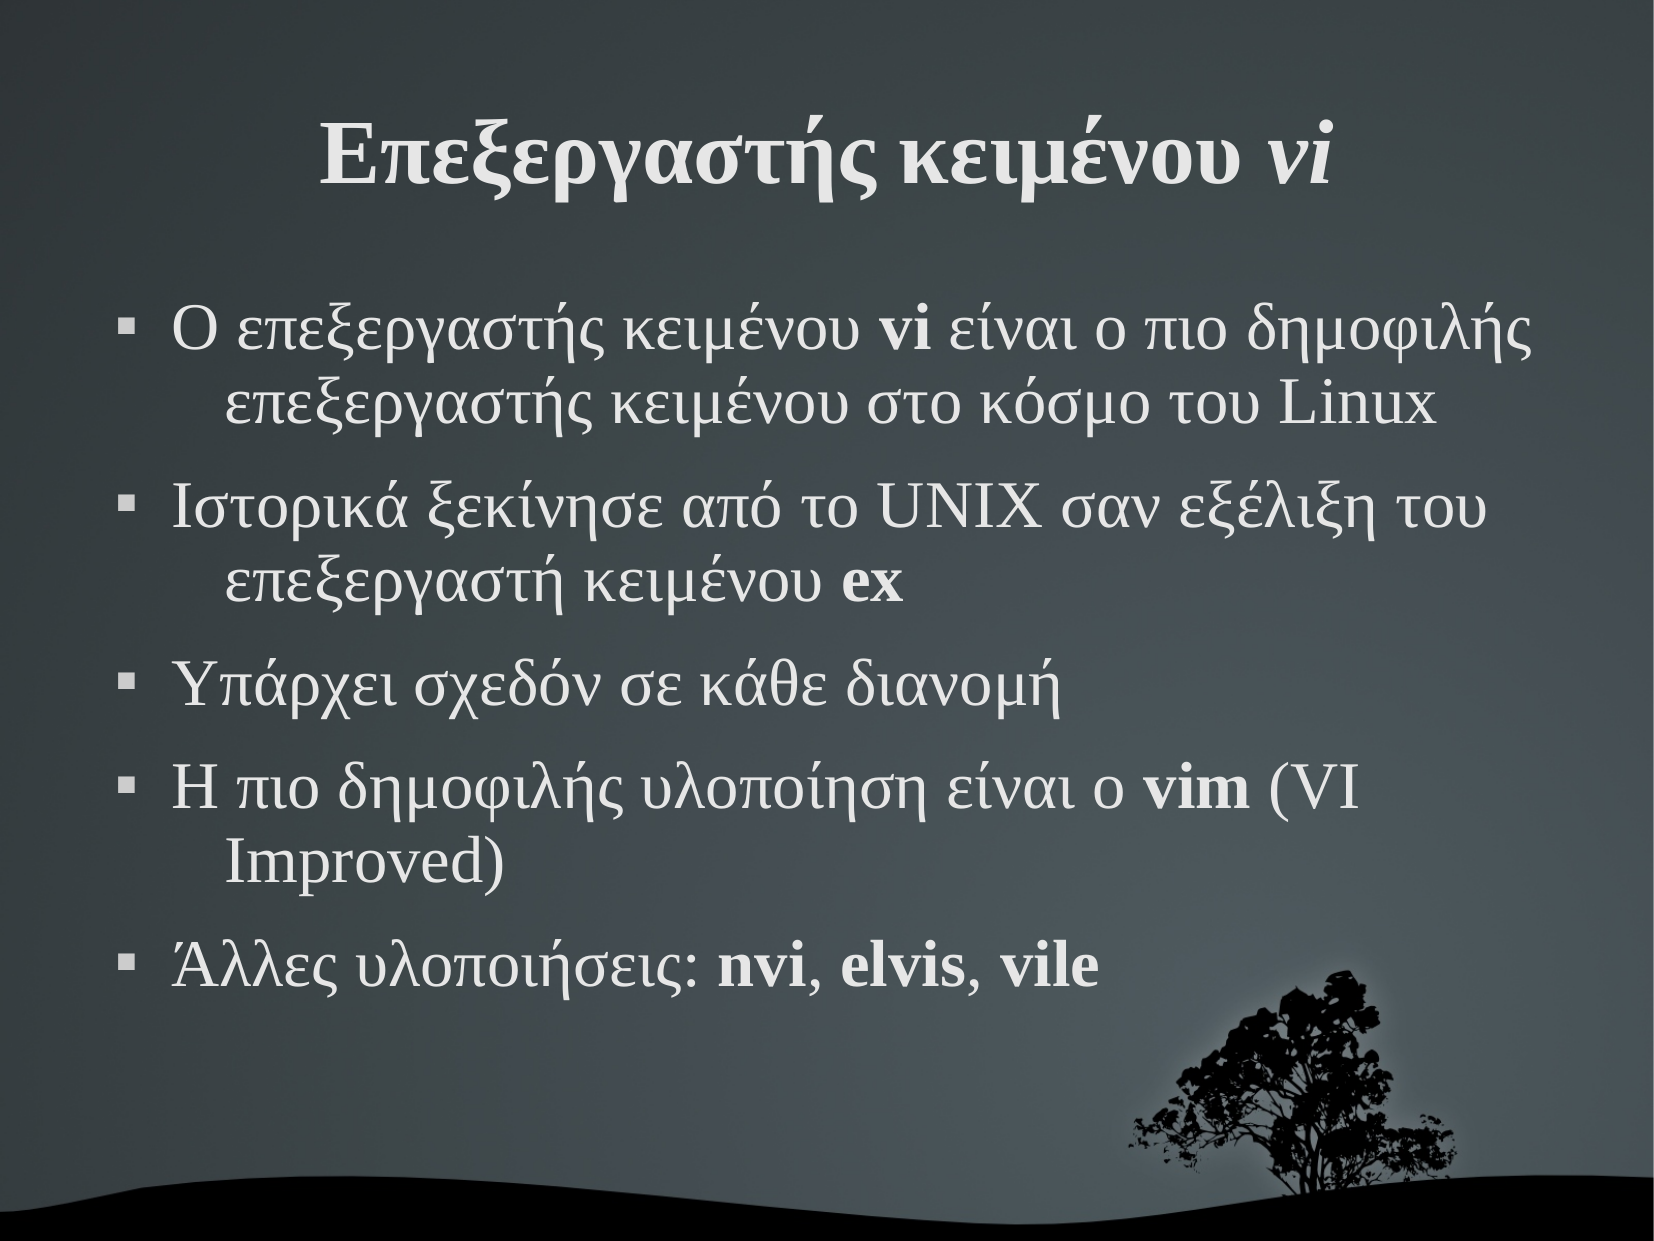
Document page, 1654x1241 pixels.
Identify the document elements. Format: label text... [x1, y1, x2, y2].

list Ο επεξεργαστής κειμένου vi είναι ο πιο δημοφιλής επεξεργαστής κειμένου στο κόσμο του Linux Ιστορικά ξεκίνησε από το UNIX σαν εξέλιξη του επεξεργαστή κειμένου ex Υπάρχει σχεδόν σε κάθε διανομή Η πιο δημοφιλής υλοποίηση είναι ο vim (VI Improved) Άλλες υλοποιήσεις: nvi, elvis, vile [82, 290, 1571, 1109]
title Επεξεργαστής κειμένου vi [82, 49, 1571, 257]
picture [0, 0, 1654, 1241]
